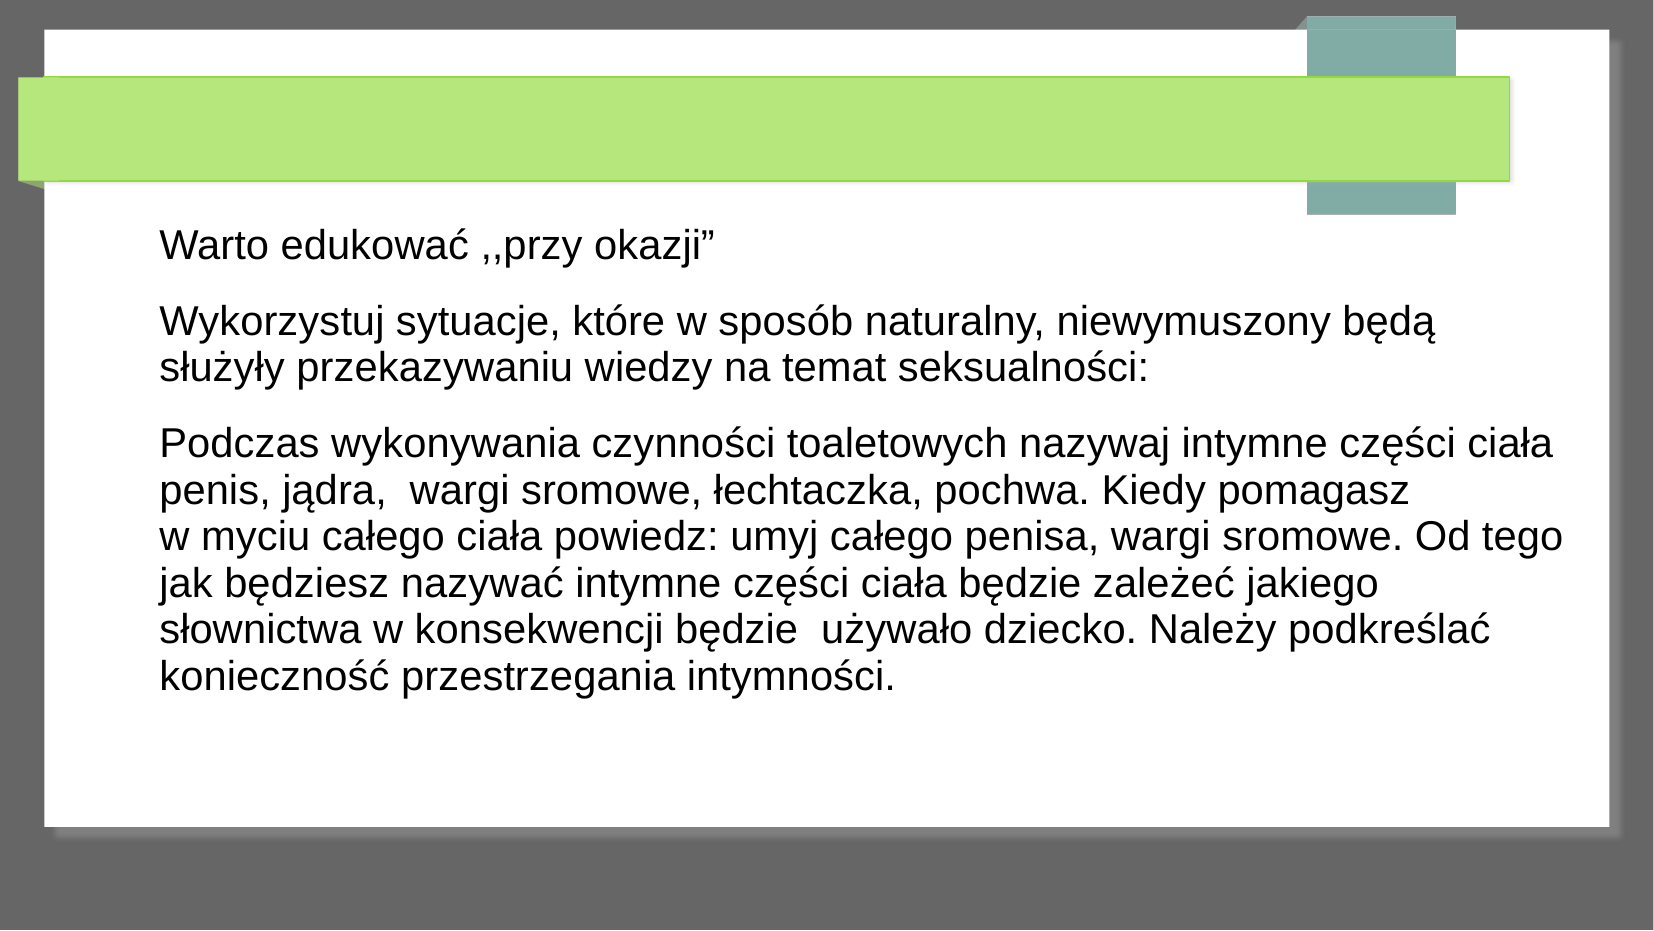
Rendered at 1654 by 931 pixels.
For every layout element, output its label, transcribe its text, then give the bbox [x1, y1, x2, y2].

list Warto edukować ,,przy okazji” Wykorzystuj sytuacje, które w sposób naturalny, niewymuszony będą służyły przekazywaniu wiedzy na temat seksualności: Podczas wykonywania czynności toaletowych nazywaj intymne części ciała penis, jądra, wargi sromowe, łechtaczka, pochwa. Kiedy pomagasz w myciu całego ciała powiedz: umyj całego penisa, wargi sromowe. Od tego jak będziesz nazywać intymne części ciała będzie zależeć jakiego słownictwa w konsekwencji będzie używało dziecko. Należy podkreślać konieczność przestrzegania intymności. [88, 221, 1565, 813]
